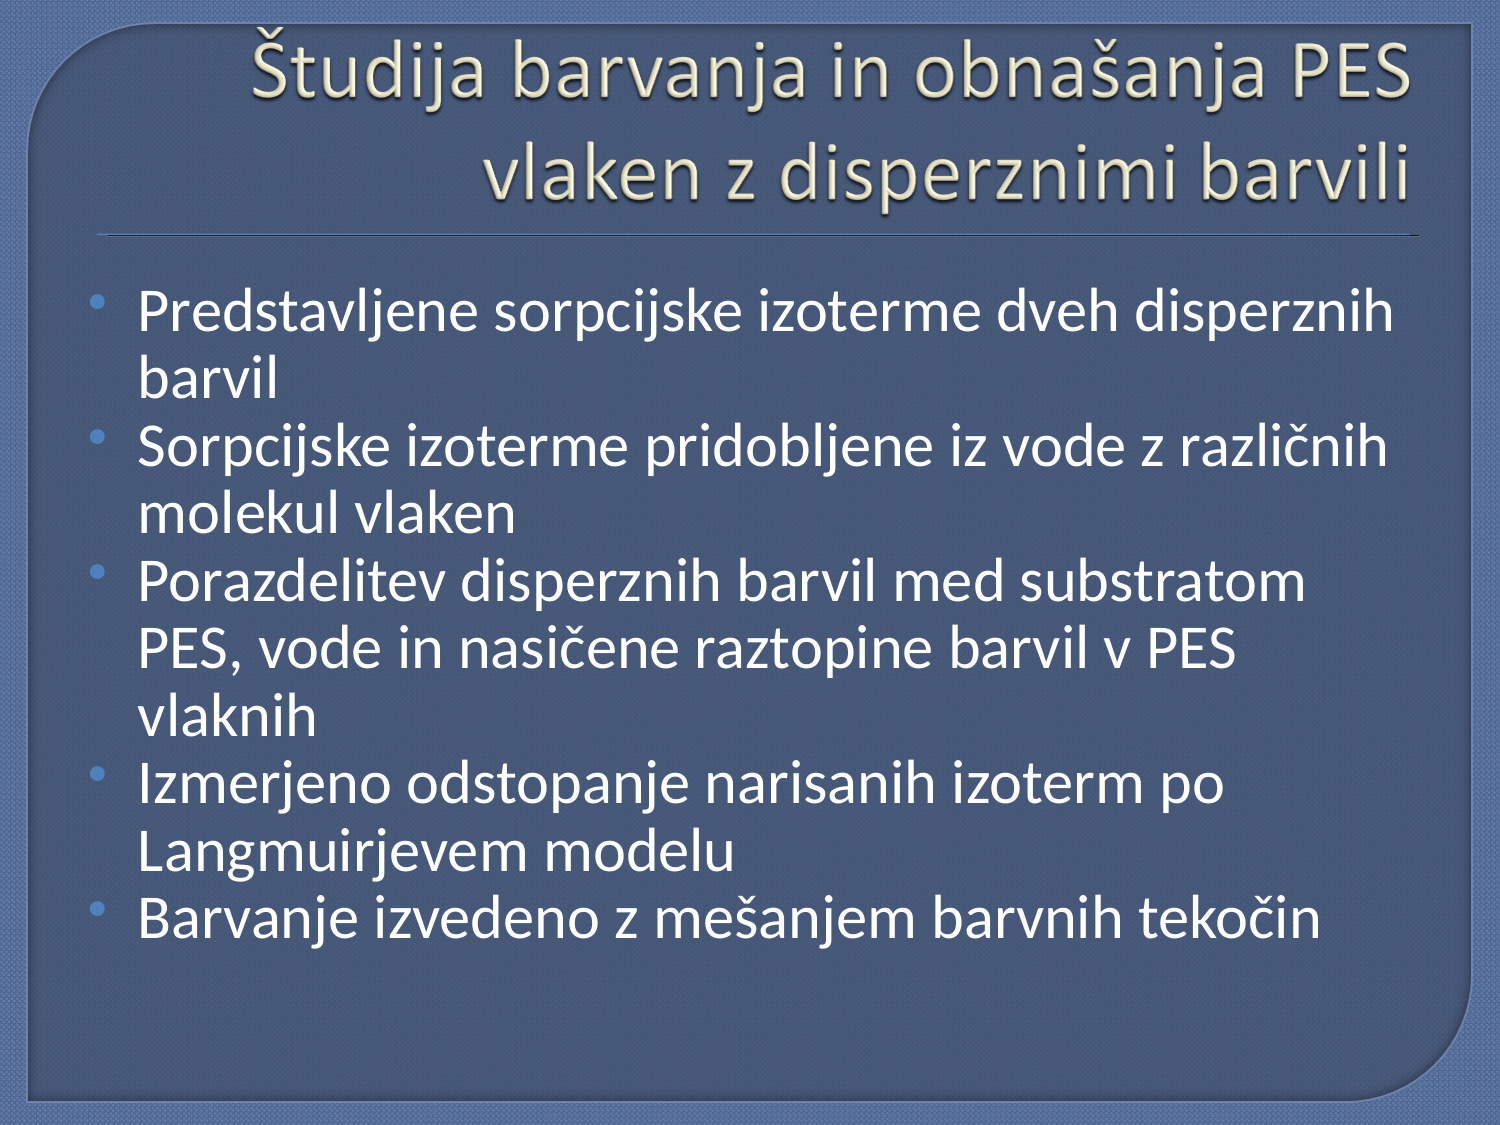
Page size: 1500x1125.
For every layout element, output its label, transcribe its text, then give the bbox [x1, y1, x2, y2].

text_box [75, 0, 1488, 283]
list Predstavljene sorpcijske izoterme dveh disperznih barvil Sorpcijske izoterme pridobljene iz vode z različnih molekul vlaken Porazdelitev disperznih barvil med substratom PES, vode in nasičene raztopine barvil v PES vlaknih Izmerjeno odstopanje narisanih izoterm po Langmuirjevem modelu Barvanje izvedeno z mešanjem barvnih tekočin [75, 270, 1426, 1095]
picture [0, 0, 1500, 1125]
